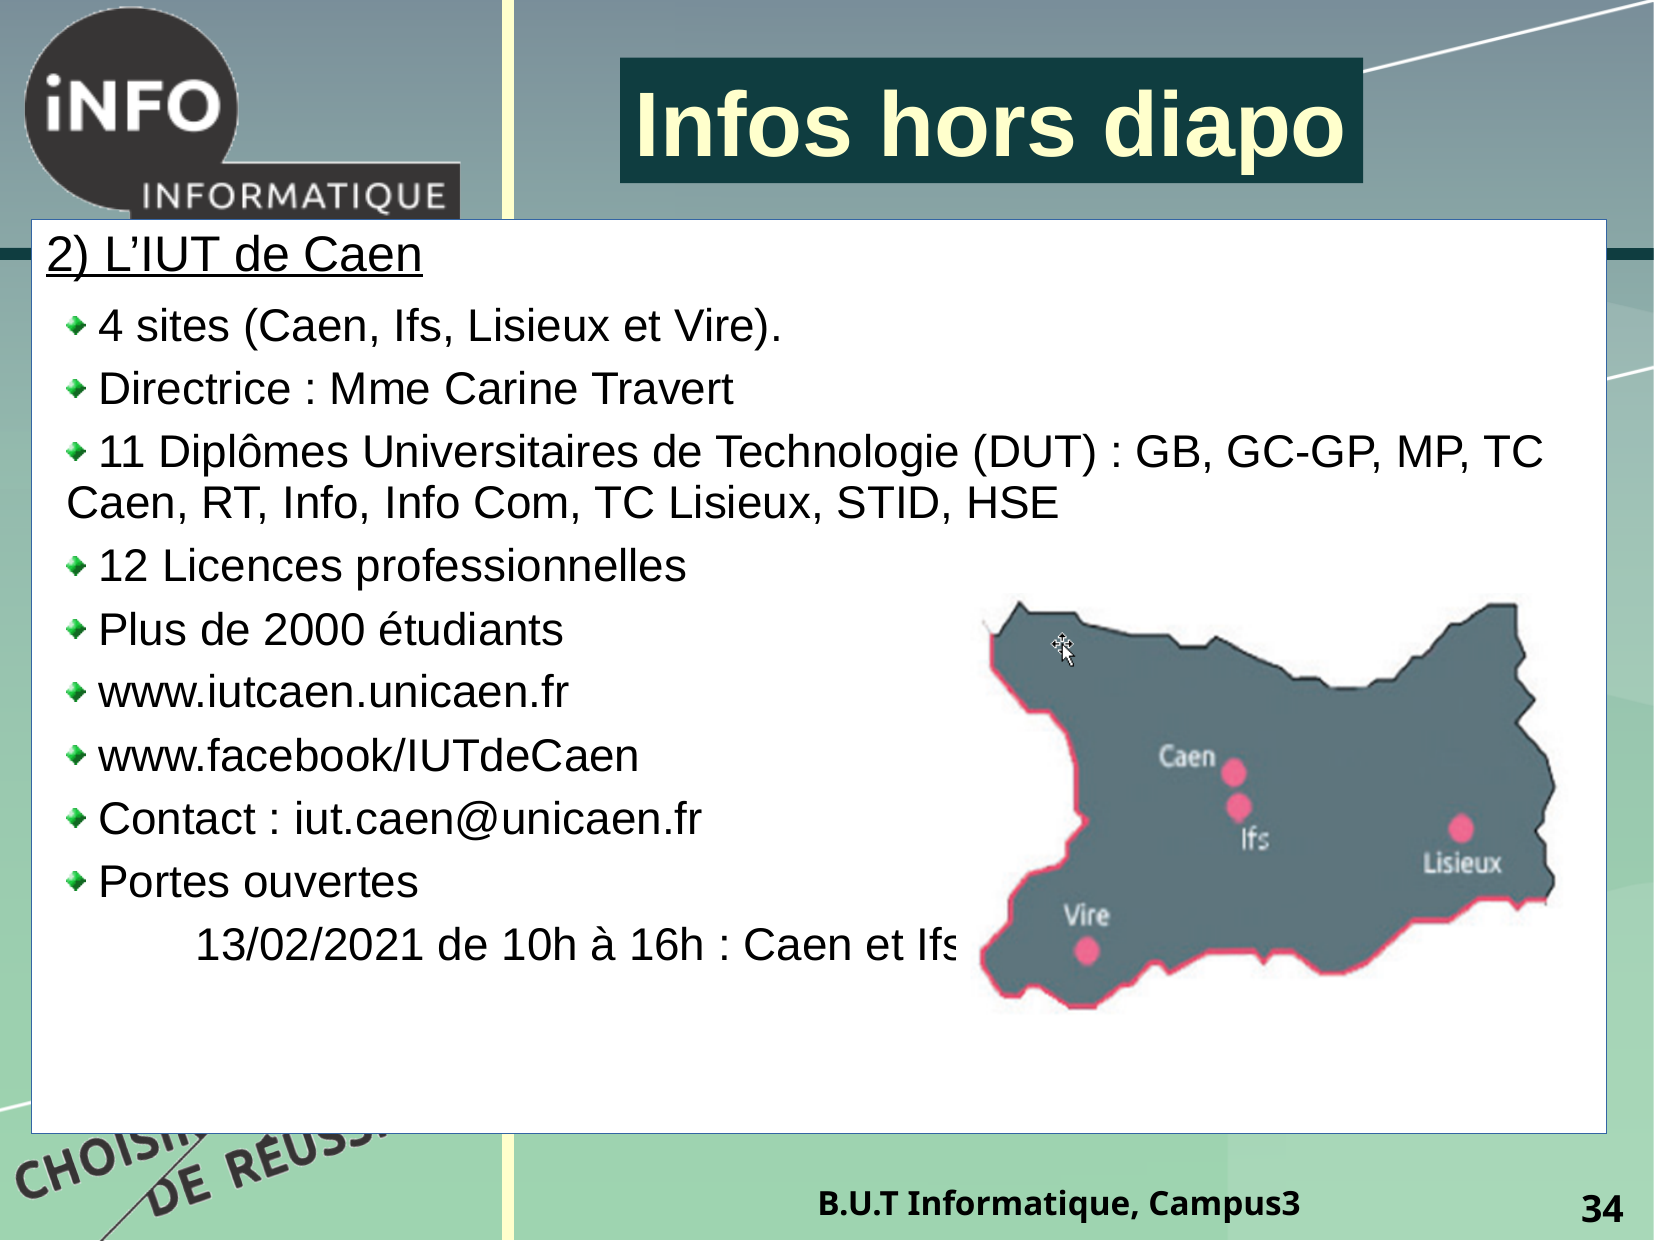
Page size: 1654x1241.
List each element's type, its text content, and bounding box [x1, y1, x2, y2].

picture [514, 260, 1654, 1240]
picture [514, 0, 1654, 248]
text_box Infos hors diapo [620, 57, 1364, 184]
picture [956, 593, 1572, 1028]
picture [0, 0, 502, 247]
text_box 2) L’IUT de Caen 4 sites (Caen, Ifs, Lisieux et Vire). Directrice : Mme Carine Travert 11 Diplômes Universitaires de Technologie (DUT) : GB, GC-GP, MP, TC Caen, RT, Info, Info Com, TC Lisieux, STID, HSE 12 Licences professionnelles Plus de 2000 étudiants www.iutcaen.unicaen.fr www.facebook/IUTdeCaen Contact : iut.caen@unicaen.fr Portes ouvertes 13/02/2021 de 10h à 16h : Caen et Ifs [31, 219, 1607, 1134]
picture [0, 260, 502, 1241]
